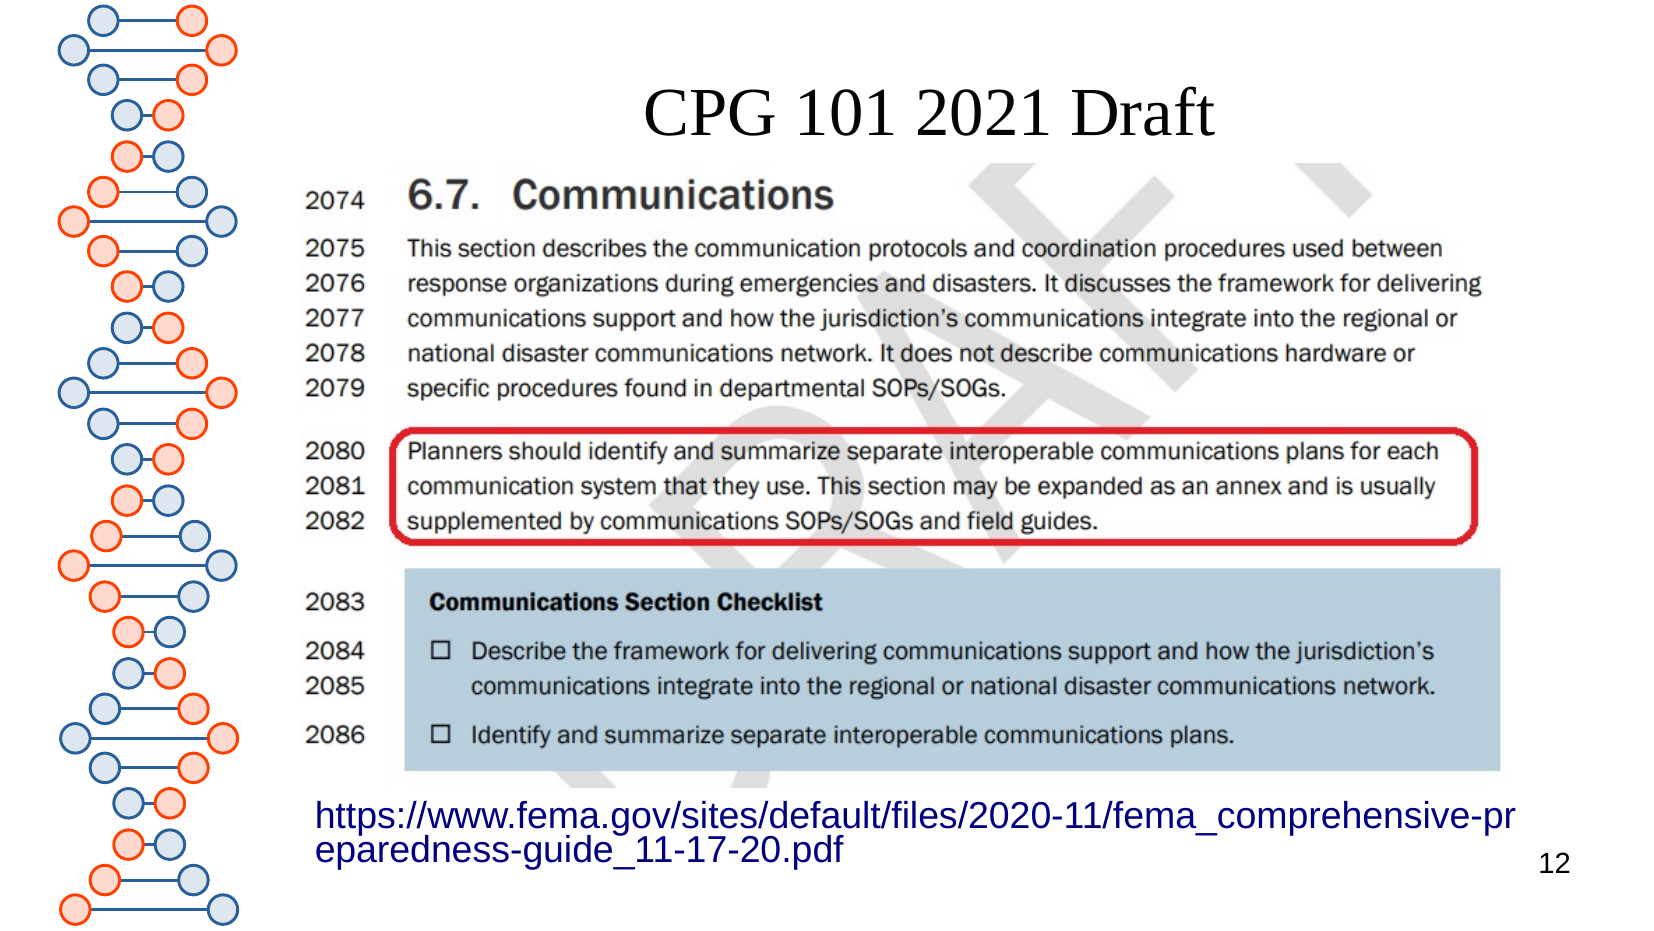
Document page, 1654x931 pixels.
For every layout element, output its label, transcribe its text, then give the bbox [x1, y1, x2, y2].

text_box https://www.fema.gov/sites/default/files/2020-11/fema_comprehensive-preparedness-guide_11-17-20.pdf [300, 787, 1538, 845]
picture [300, 163, 1516, 788]
title CPG 101 2021 Draft [265, 35, 1595, 189]
